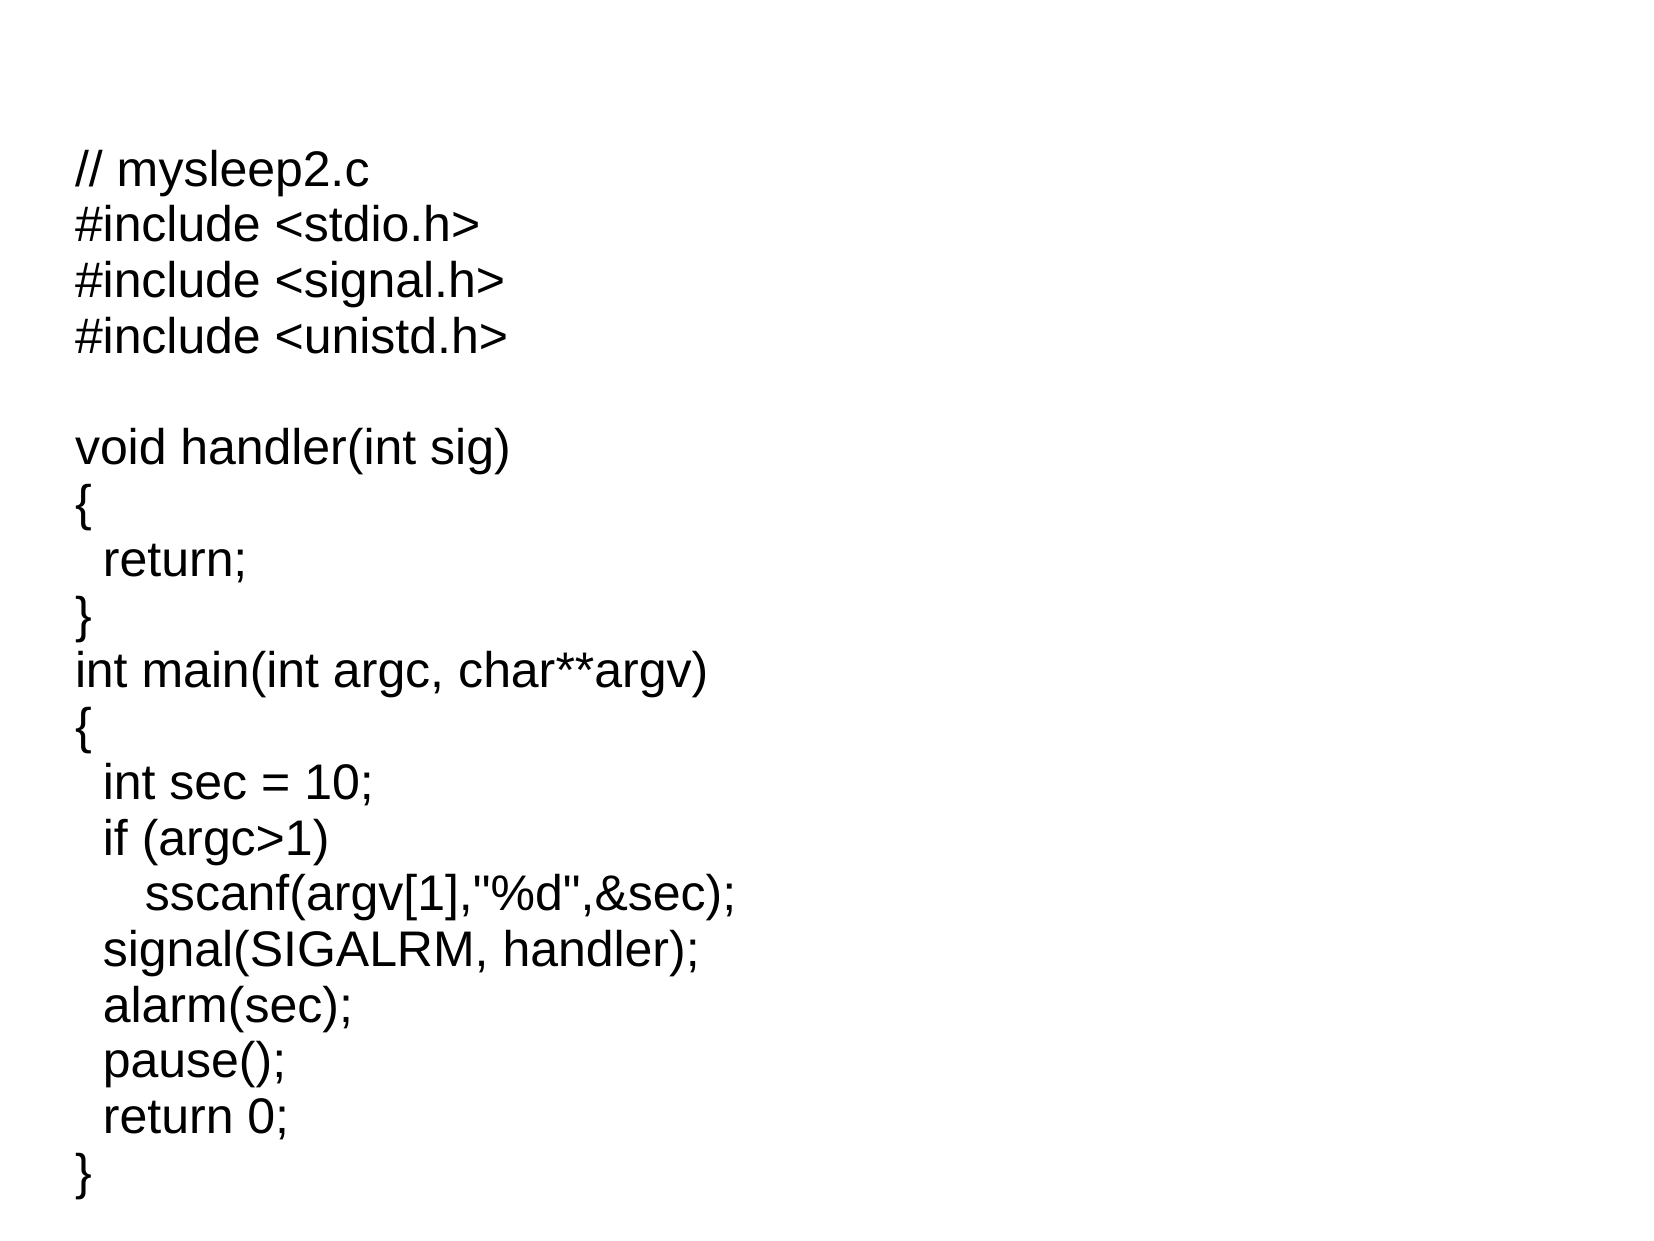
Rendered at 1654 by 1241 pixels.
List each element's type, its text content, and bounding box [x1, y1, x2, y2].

text_box // mysleep2.c #include <stdio.h> #include <signal.h> #include <unistd.h> void handler(int sig) { return; } int main(int argc, char**argv) { int sec = 10; if (argc>1) sscanf(argv[1],"%d",&sec); signal(SIGALRM, handler); alarm(sec); pause(); return 0; } [75, 140, 1564, 1201]
